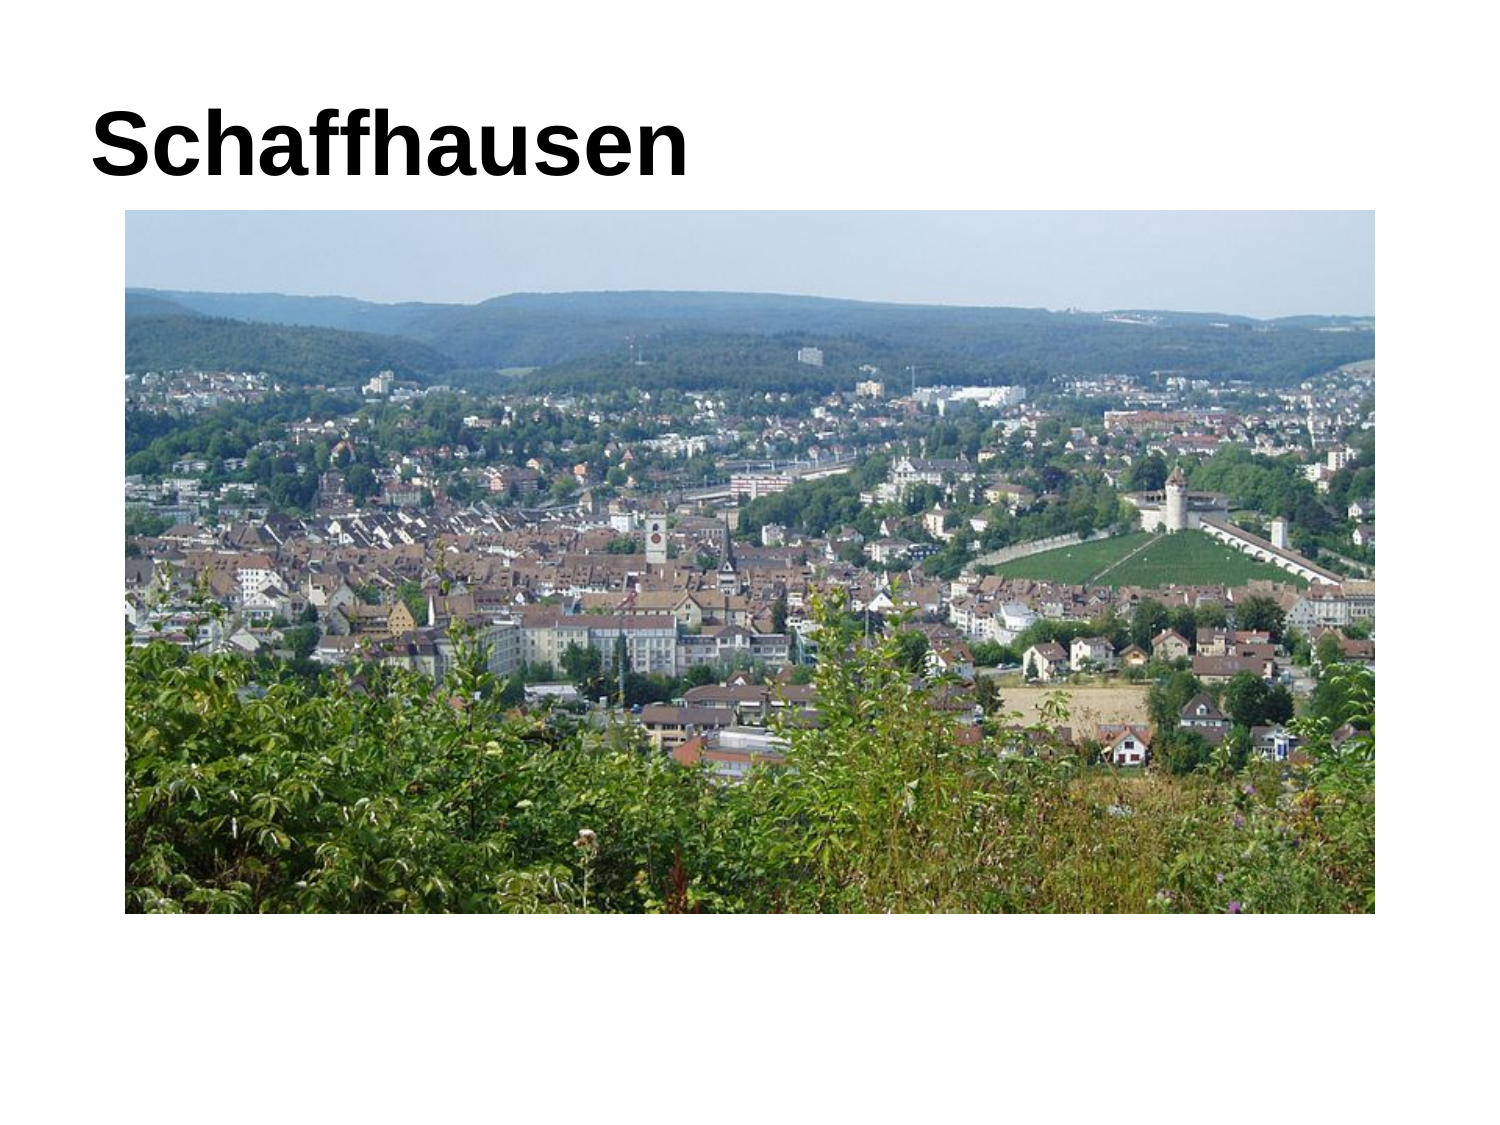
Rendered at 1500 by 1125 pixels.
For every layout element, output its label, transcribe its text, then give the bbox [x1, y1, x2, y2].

title Schaffhausen [75, 45, 1426, 233]
picture [125, 233, 1375, 915]
